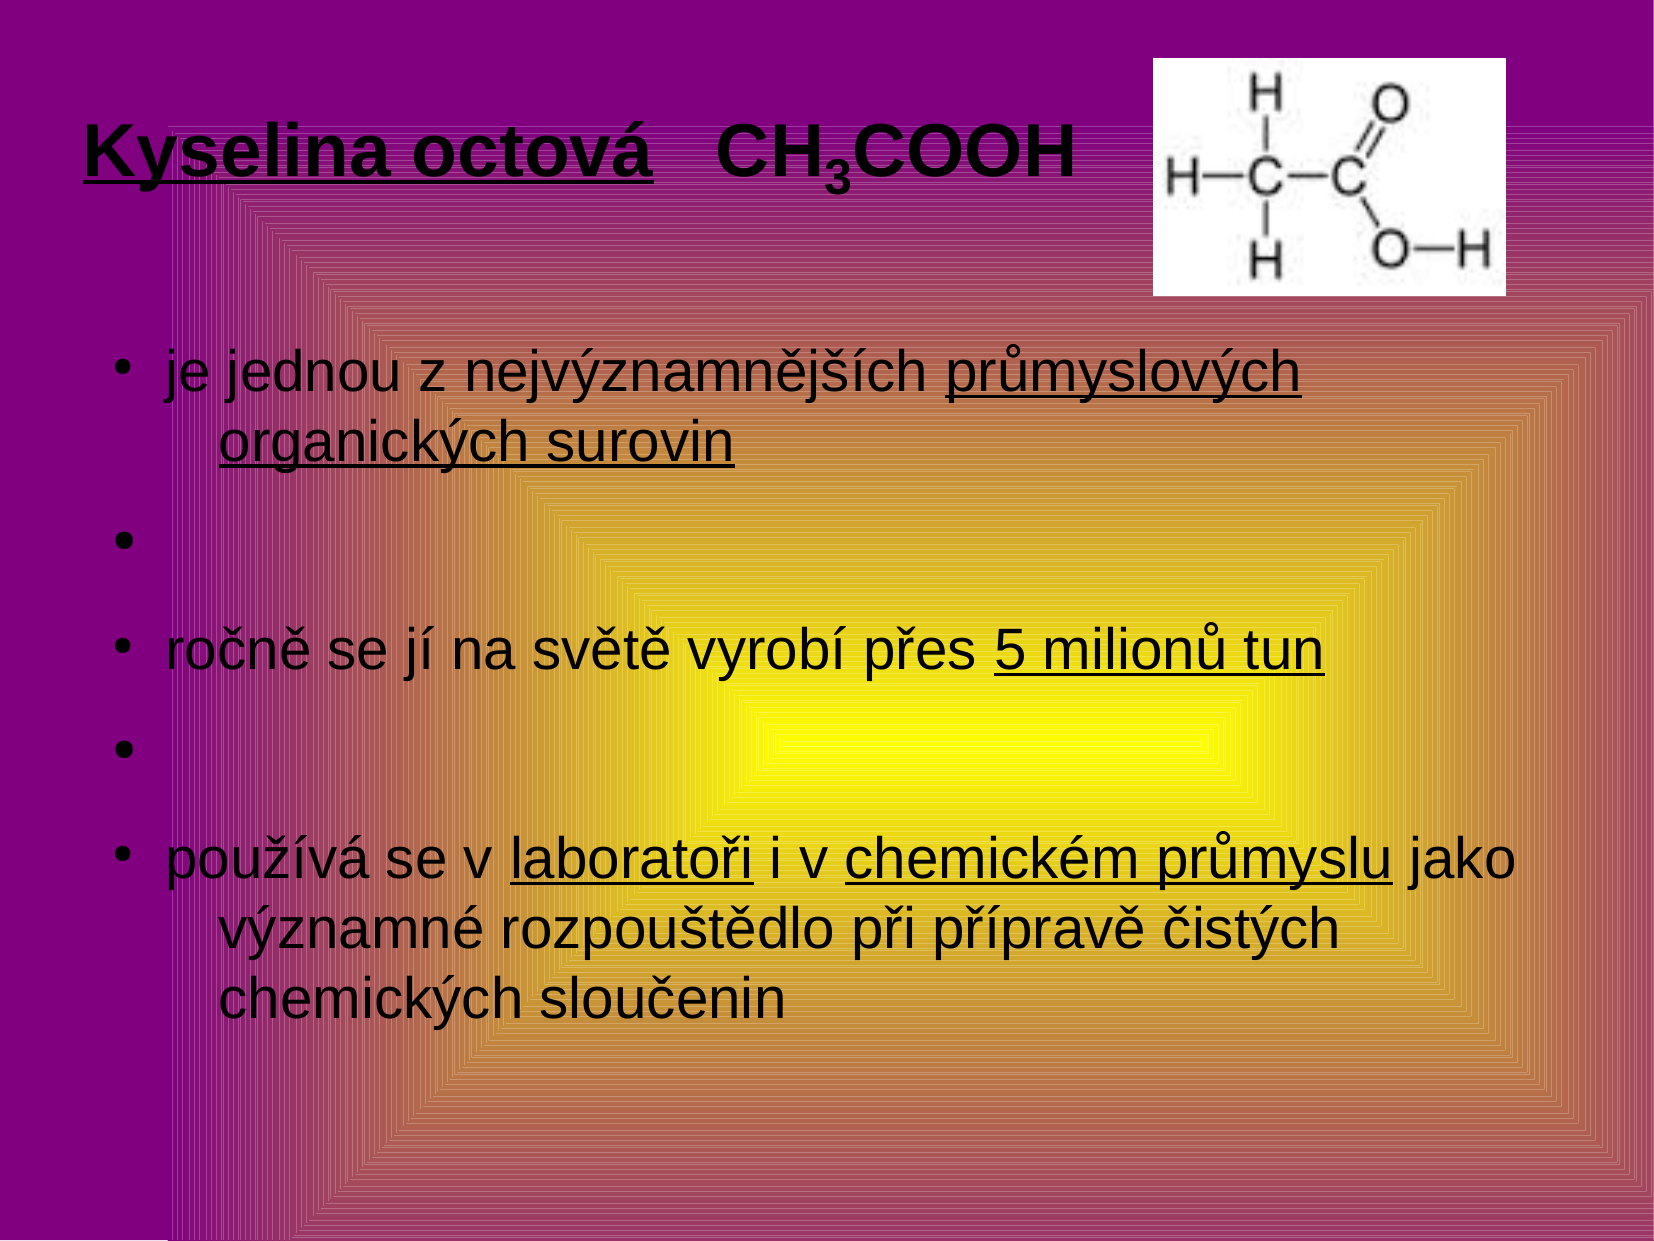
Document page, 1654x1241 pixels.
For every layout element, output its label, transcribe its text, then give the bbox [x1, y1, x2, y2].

title Kyselina octová CH3COOH [82, 49, 1571, 257]
picture [1153, 59, 1506, 296]
list je jednou z nejvýznamnějších průmyslových organických surovin ročně se jí na světě vyrobí přes 5 milionů tun používá se v laboratoři i v chemickém průmyslu jako významné rozpouštědlo při přípravě čistých chemických sloučenin [76, 333, 1565, 1152]
